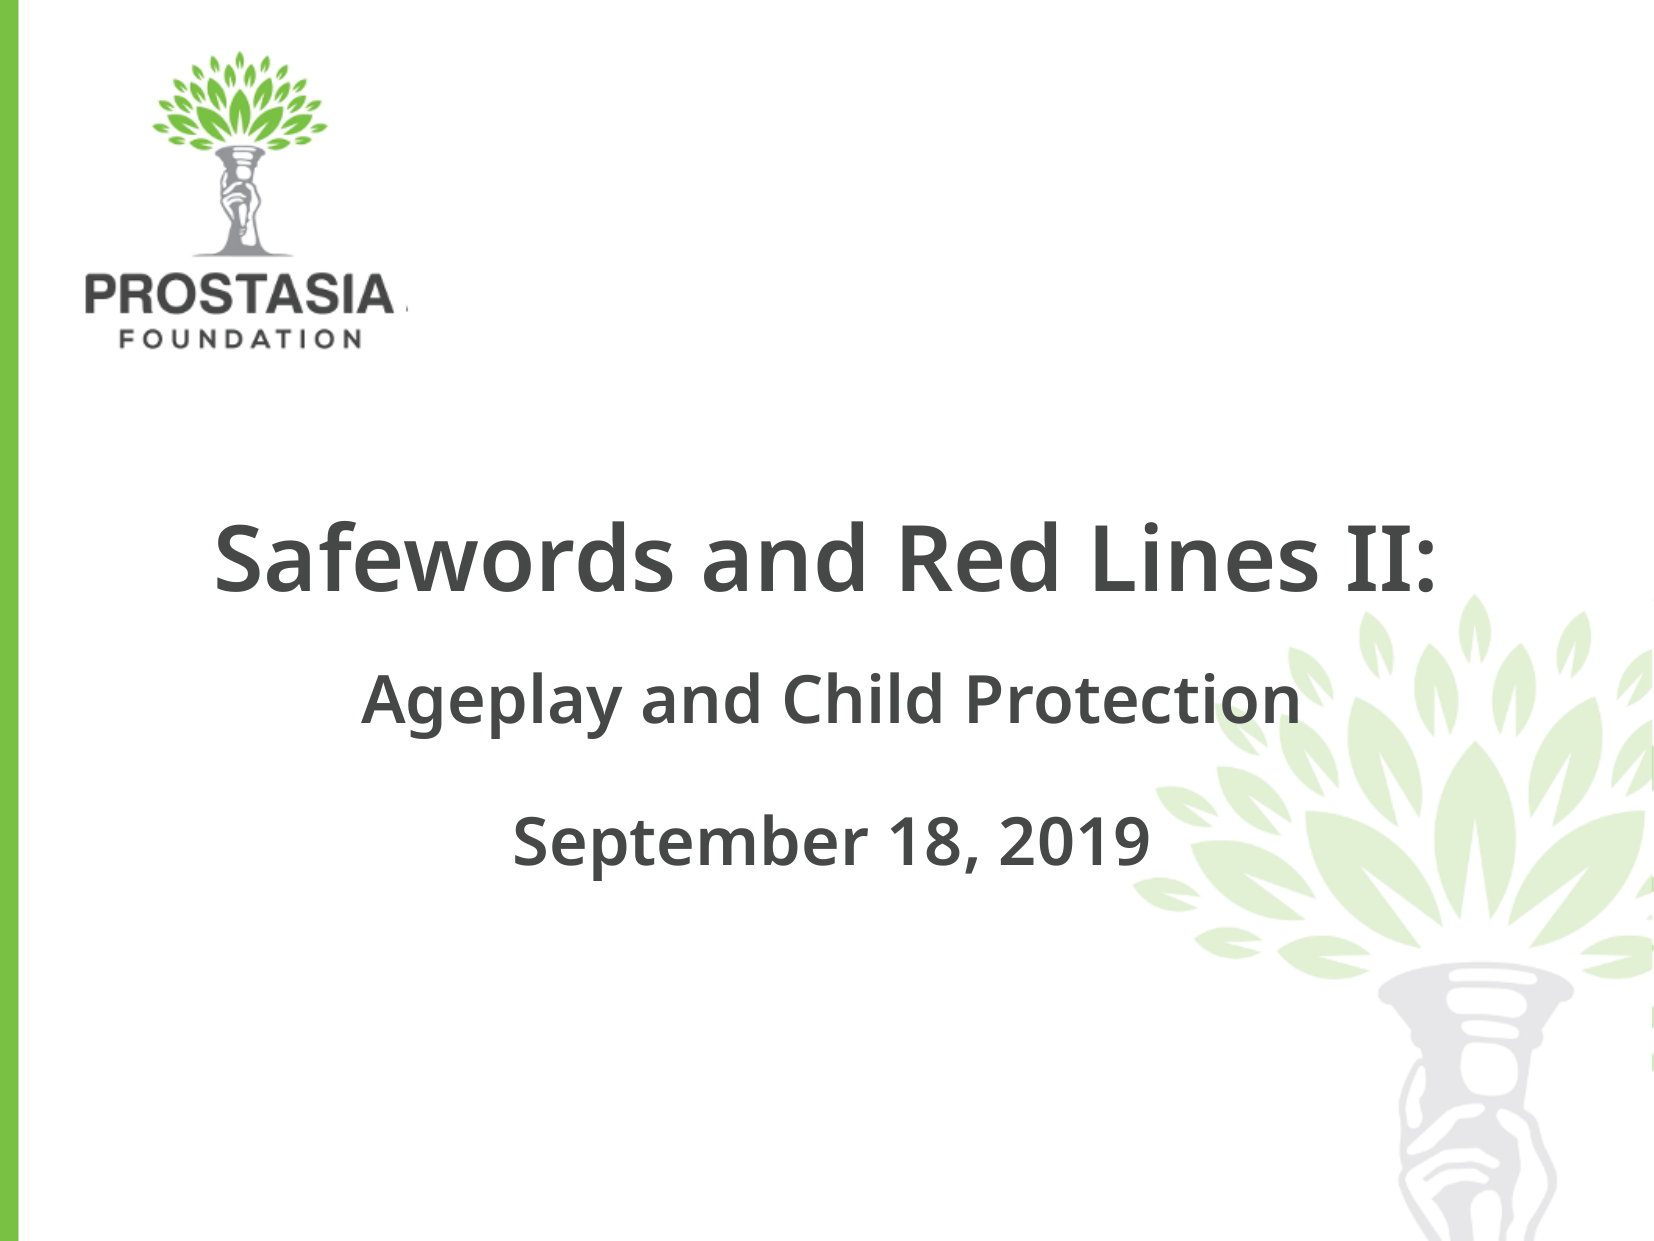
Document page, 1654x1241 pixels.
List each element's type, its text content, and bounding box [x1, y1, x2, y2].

subtitle Ageplay and Child Protection [240, 480, 1426, 690]
picture [0, 0, 1654, 1241]
text_box September 18, 2019 [240, 690, 1426, 991]
title Safewords and Red Lines II: [82, 270, 1571, 843]
